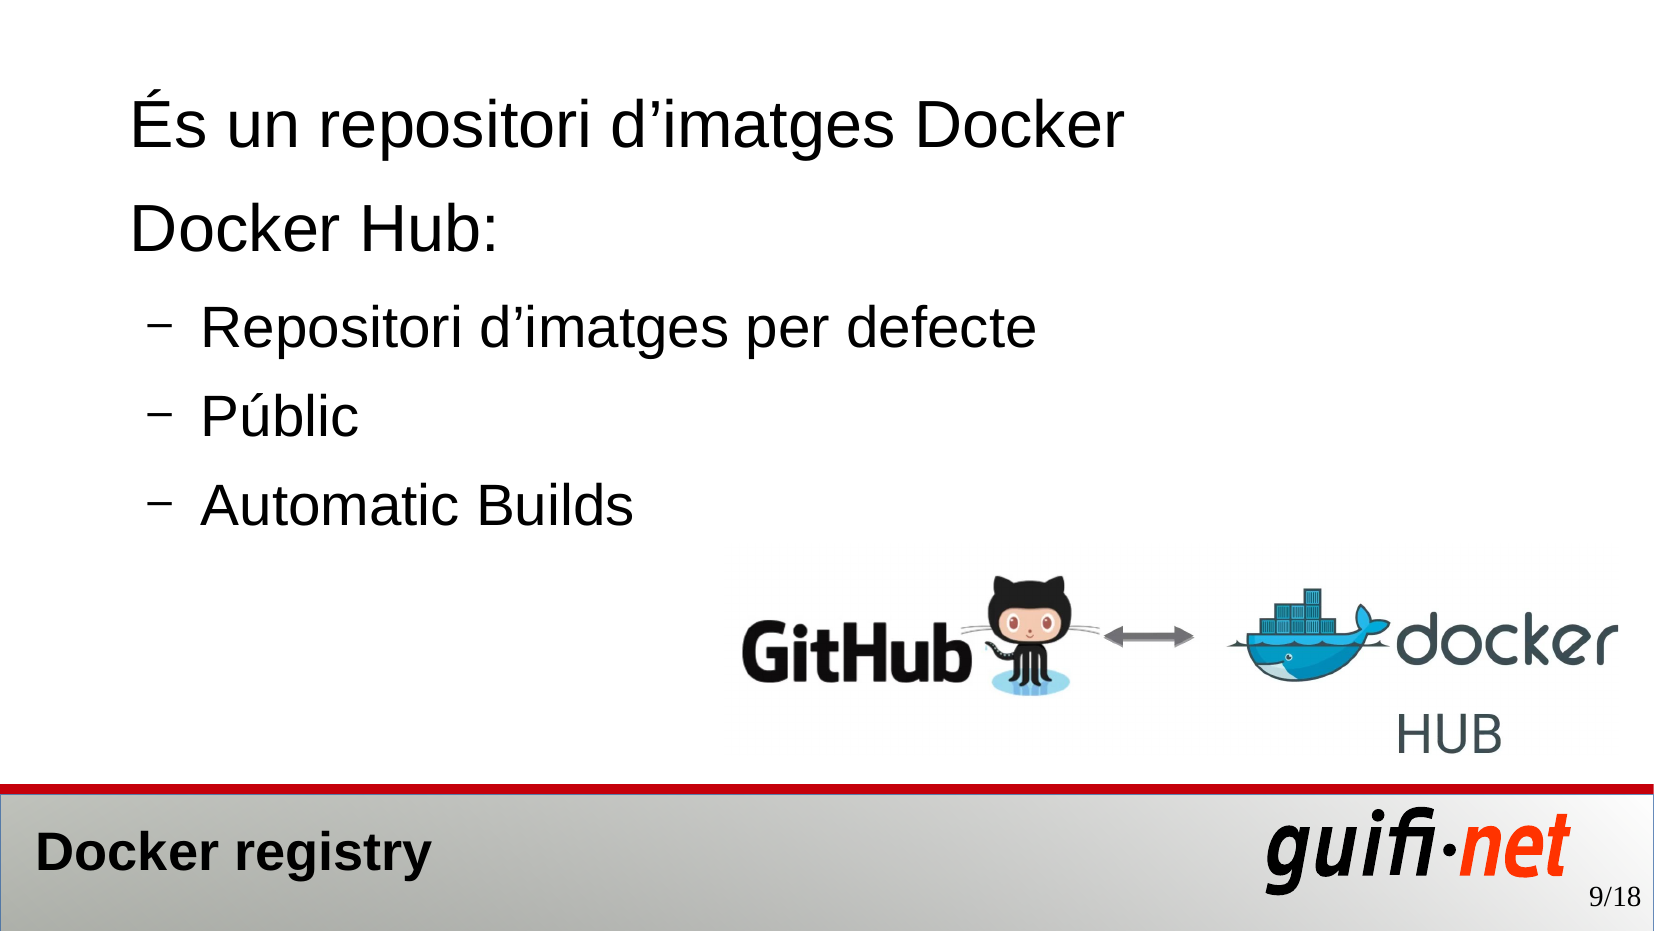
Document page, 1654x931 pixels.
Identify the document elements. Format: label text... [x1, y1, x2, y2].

list És un repositori d’imatges Docker Docker Hub: Repositori d’imatges per defecte Públic Automatic Builds [59, 86, 1548, 626]
picture [724, 543, 1619, 756]
title Docker registry [35, 804, 1182, 898]
